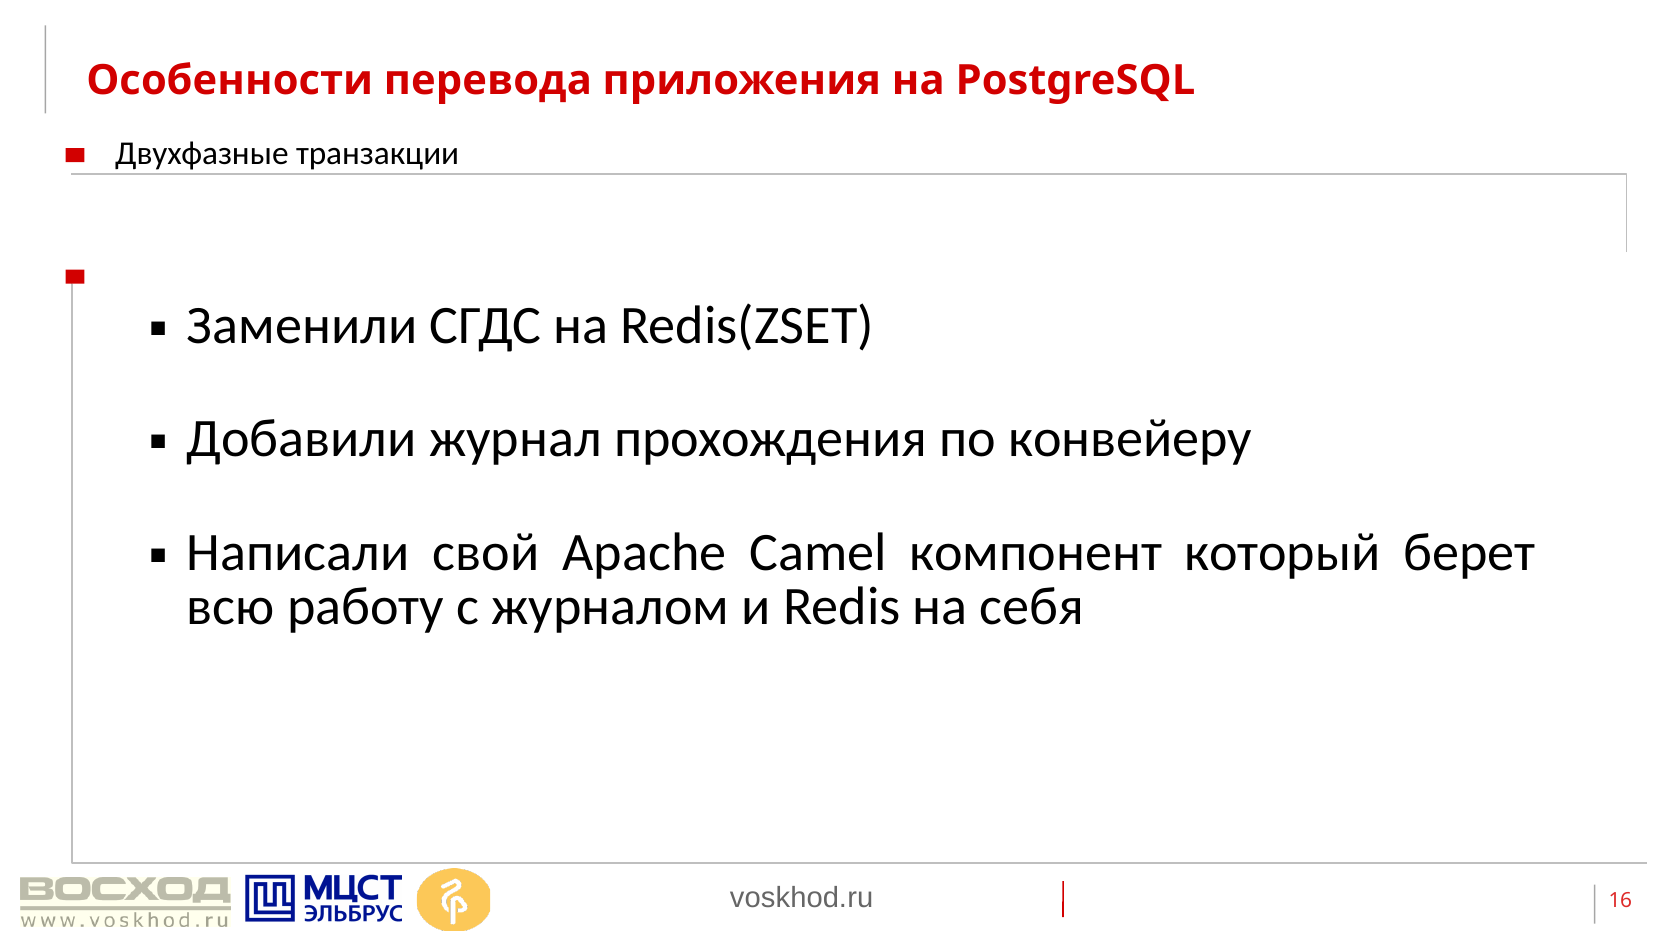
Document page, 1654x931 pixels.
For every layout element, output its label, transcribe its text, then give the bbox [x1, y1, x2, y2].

text_box [65, 269, 85, 284]
title Особенности перевода приложения на PostgreSQL [71, 45, 1560, 133]
picture [242, 874, 402, 922]
picture [20, 877, 231, 927]
text_box Двухфазные транзакции [100, 175, 1626, 179]
text_box Двухфазные транзакции [100, 123, 1634, 179]
slide_number <number> [1267, 884, 1647, 918]
text_box [65, 148, 85, 163]
picture [416, 868, 491, 931]
text_box Заменили СГДС на Redis(ZSET) Добавили журнал прохождения по конвейеру Написали свой Apache Camel компонент который берет всю работу с журналом и Redis на себя​ [101, 295, 1553, 744]
